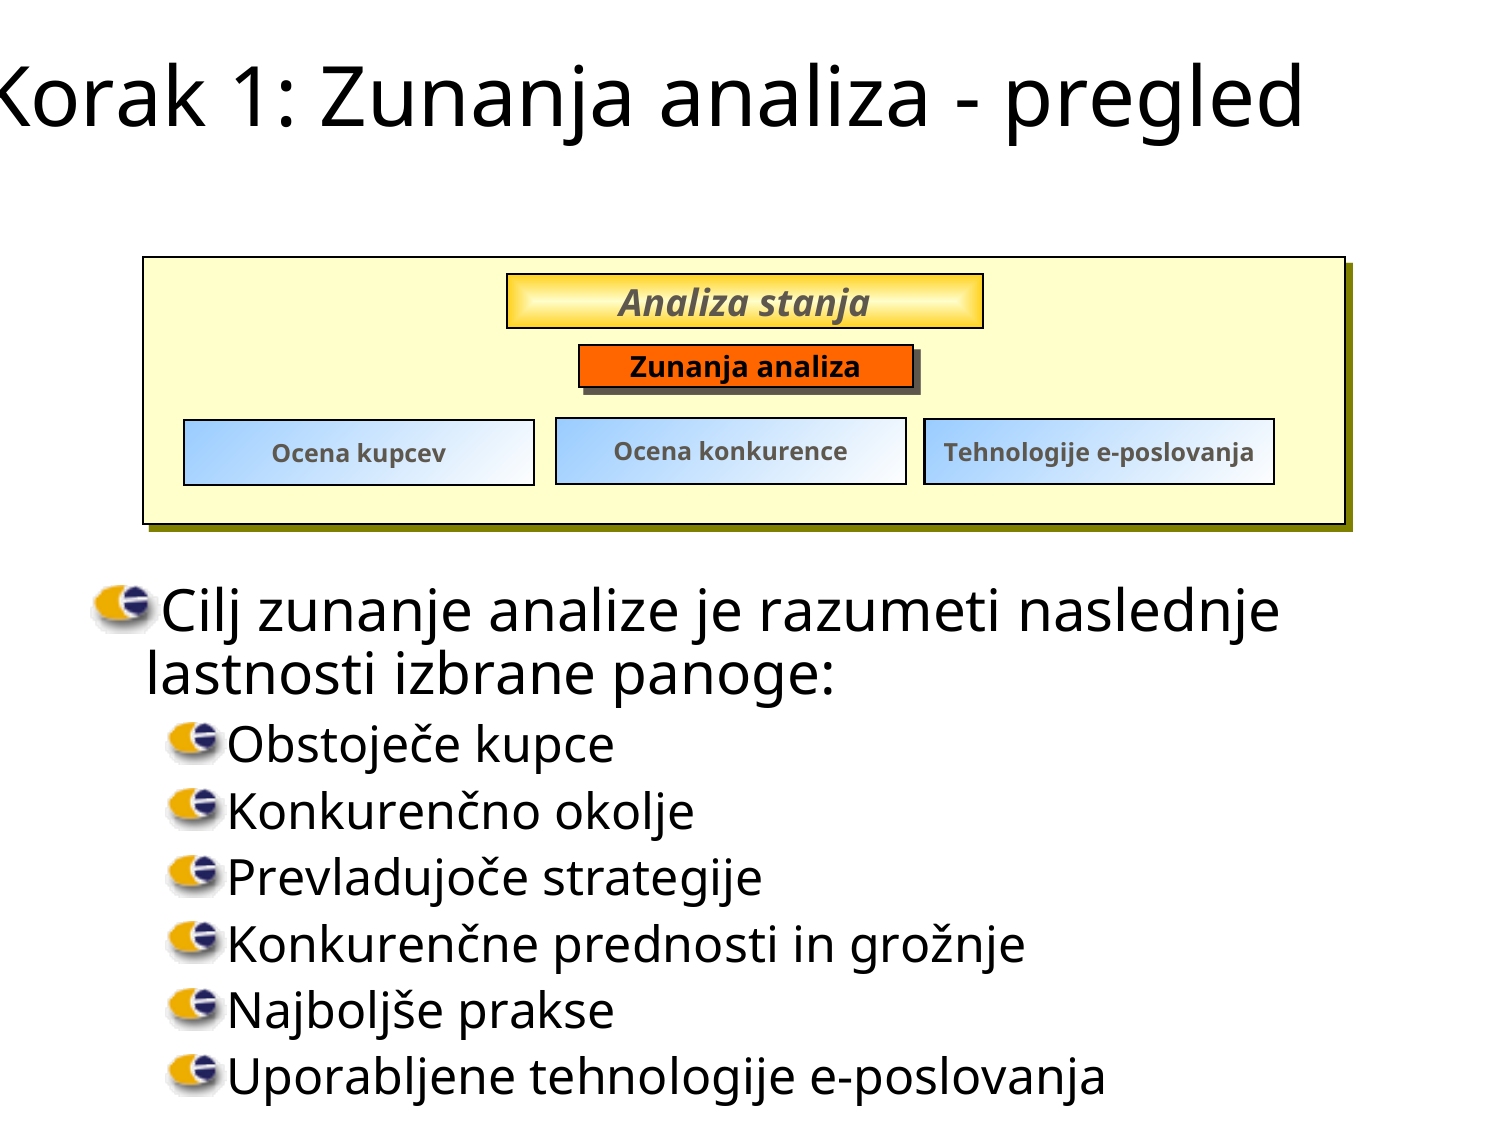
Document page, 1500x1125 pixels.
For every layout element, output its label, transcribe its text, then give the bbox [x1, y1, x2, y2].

text_box Zunanja analiza [578, 344, 913, 387]
list Cilj zunanje analize je razumeti naslednje lastnosti izbrane panoge: Obstoječe kupce Konkurenčno okolje Prevladujoče strategije Konkurenčne prednosti in grožnje Najboljše prakse Uporabljene tehnologije e-poslovanja [74, 573, 1417, 1125]
text_box [143, 257, 1345, 524]
title Korak 1: Zunanja analiza - pregled [0, 35, 1388, 152]
text_box Tehnologije e-poslovanja [924, 418, 1275, 485]
text_box Ocena konkurence [556, 418, 906, 484]
text_box Analiza stanja [507, 273, 984, 329]
text_box Ocena kupcev [184, 420, 534, 486]
